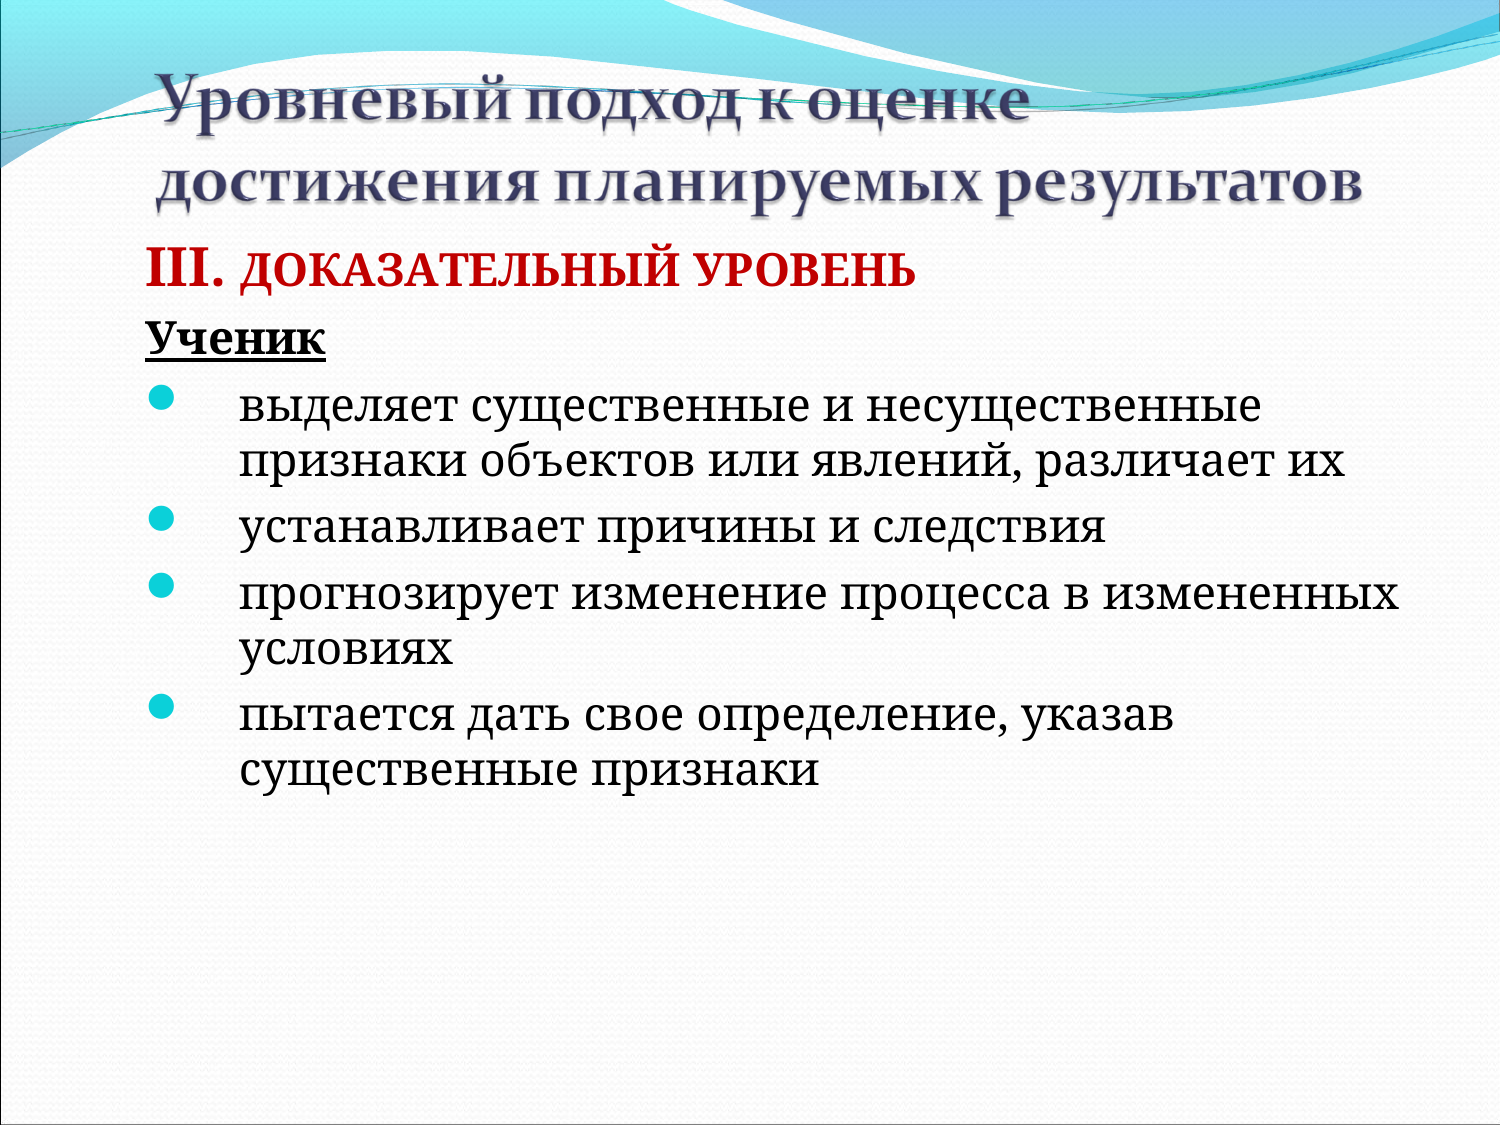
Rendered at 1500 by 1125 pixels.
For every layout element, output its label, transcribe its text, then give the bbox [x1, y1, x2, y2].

picture [0, 0, 1500, 1125]
list III. ДОКАЗАТЕЛЬНЫЙ УРОВЕНЬ Ученик выделяет существенные и несущественные признаки объектов или явлений, различает их устанавливает причины и следствия прогнозирует изменение процесса в измененных условиях пытается дать свое определение, указав существенные признаки [112, 224, 1450, 1088]
text_box [112, 35, 1427, 235]
